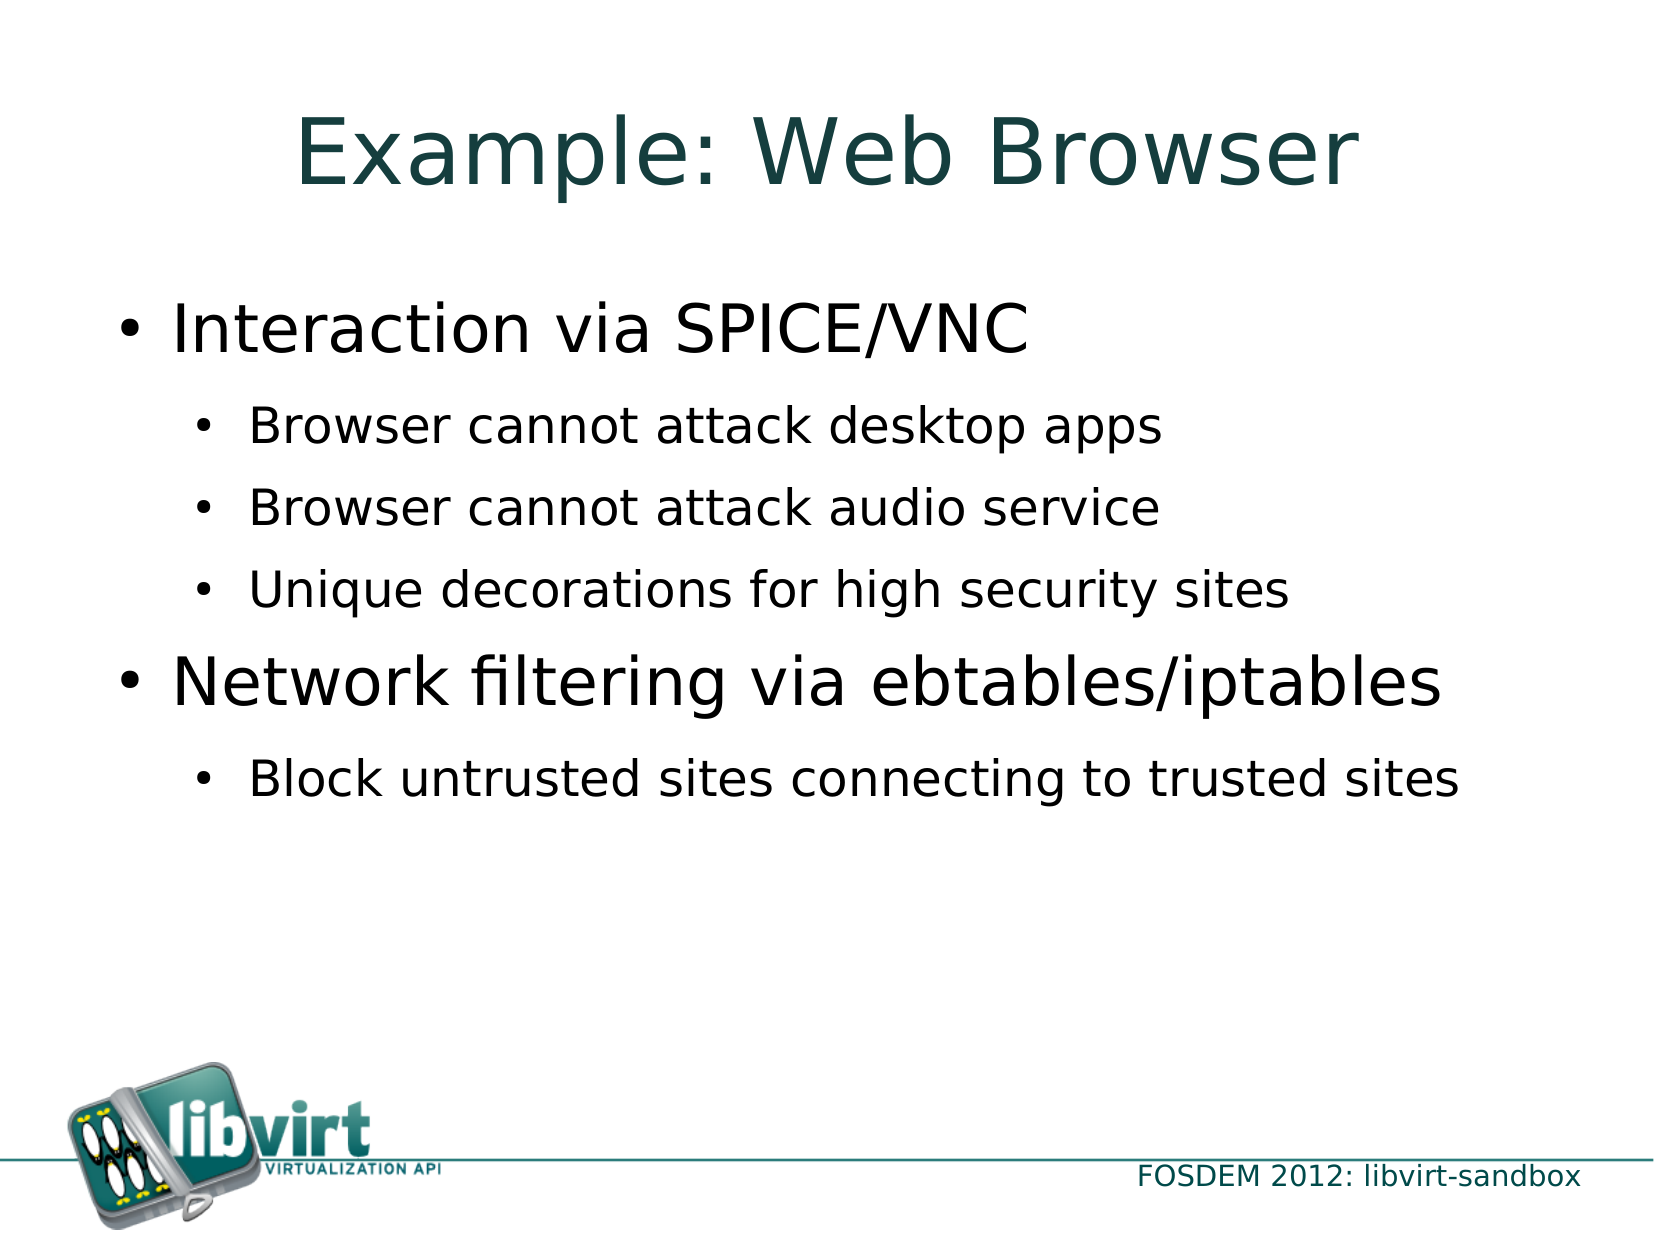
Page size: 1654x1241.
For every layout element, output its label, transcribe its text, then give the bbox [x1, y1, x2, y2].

picture [0, 1062, 1654, 1230]
list Interaction via SPICE/VNC Browser cannot attack desktop apps Browser cannot attack audio service Unique decorations for high security sites Network filtering via ebtables/iptables Block untrusted sites connecting to trusted sites [82, 290, 1571, 1062]
title Example: Web Browser [82, 49, 1571, 257]
text_box FOSDEM 2012: libvirt-sandbox [1122, 1151, 1654, 1211]
